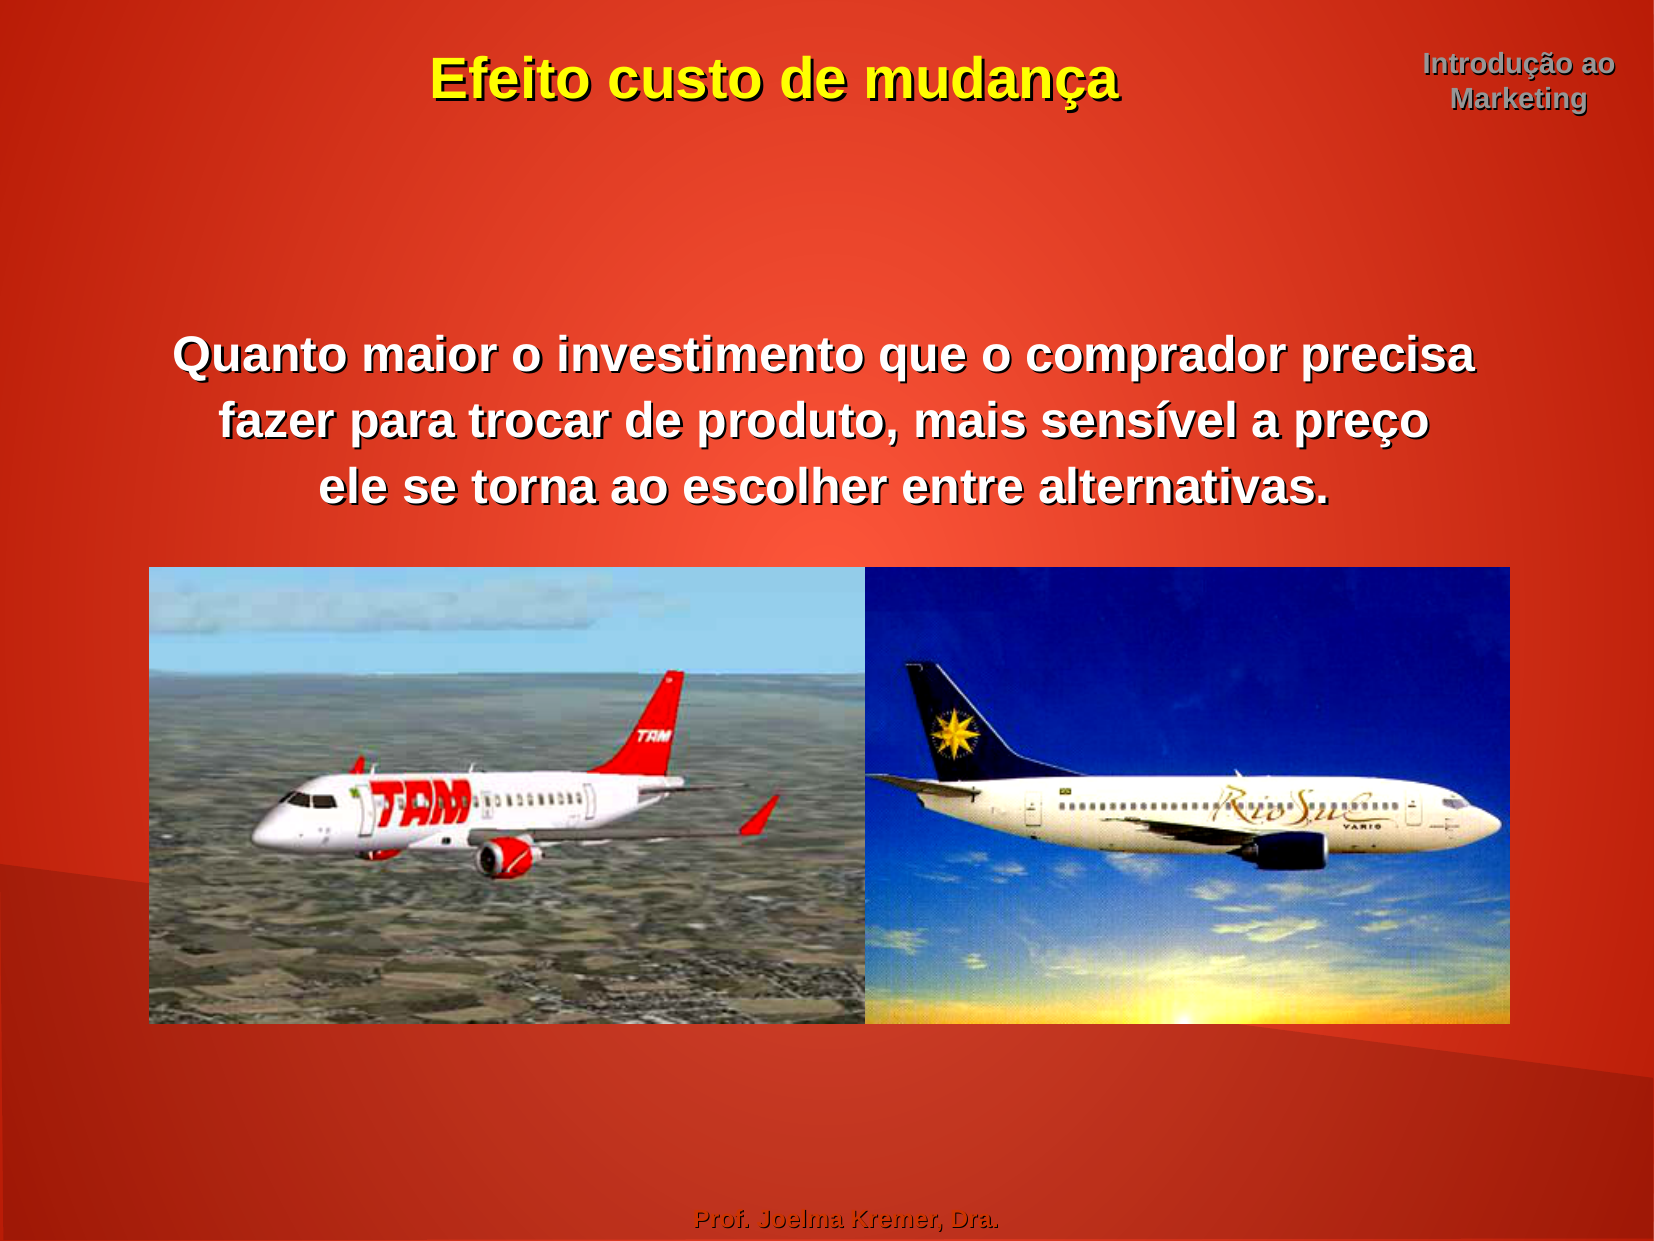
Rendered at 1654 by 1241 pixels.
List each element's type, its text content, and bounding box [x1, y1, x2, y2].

text_box Quanto maior o investimento que o comprador precisa fazer para trocar de produto, mais sensível a preço ele se torna ao escolher entre alternativas. [158, 307, 1492, 521]
picture [149, 567, 1510, 1024]
text_box Prof. Joelma Kremer, Dra. [566, 1195, 1127, 1241]
text_box Efeito custo de mudança [188, 33, 1361, 119]
title Introdução ao Marketing [1386, 21, 1652, 139]
